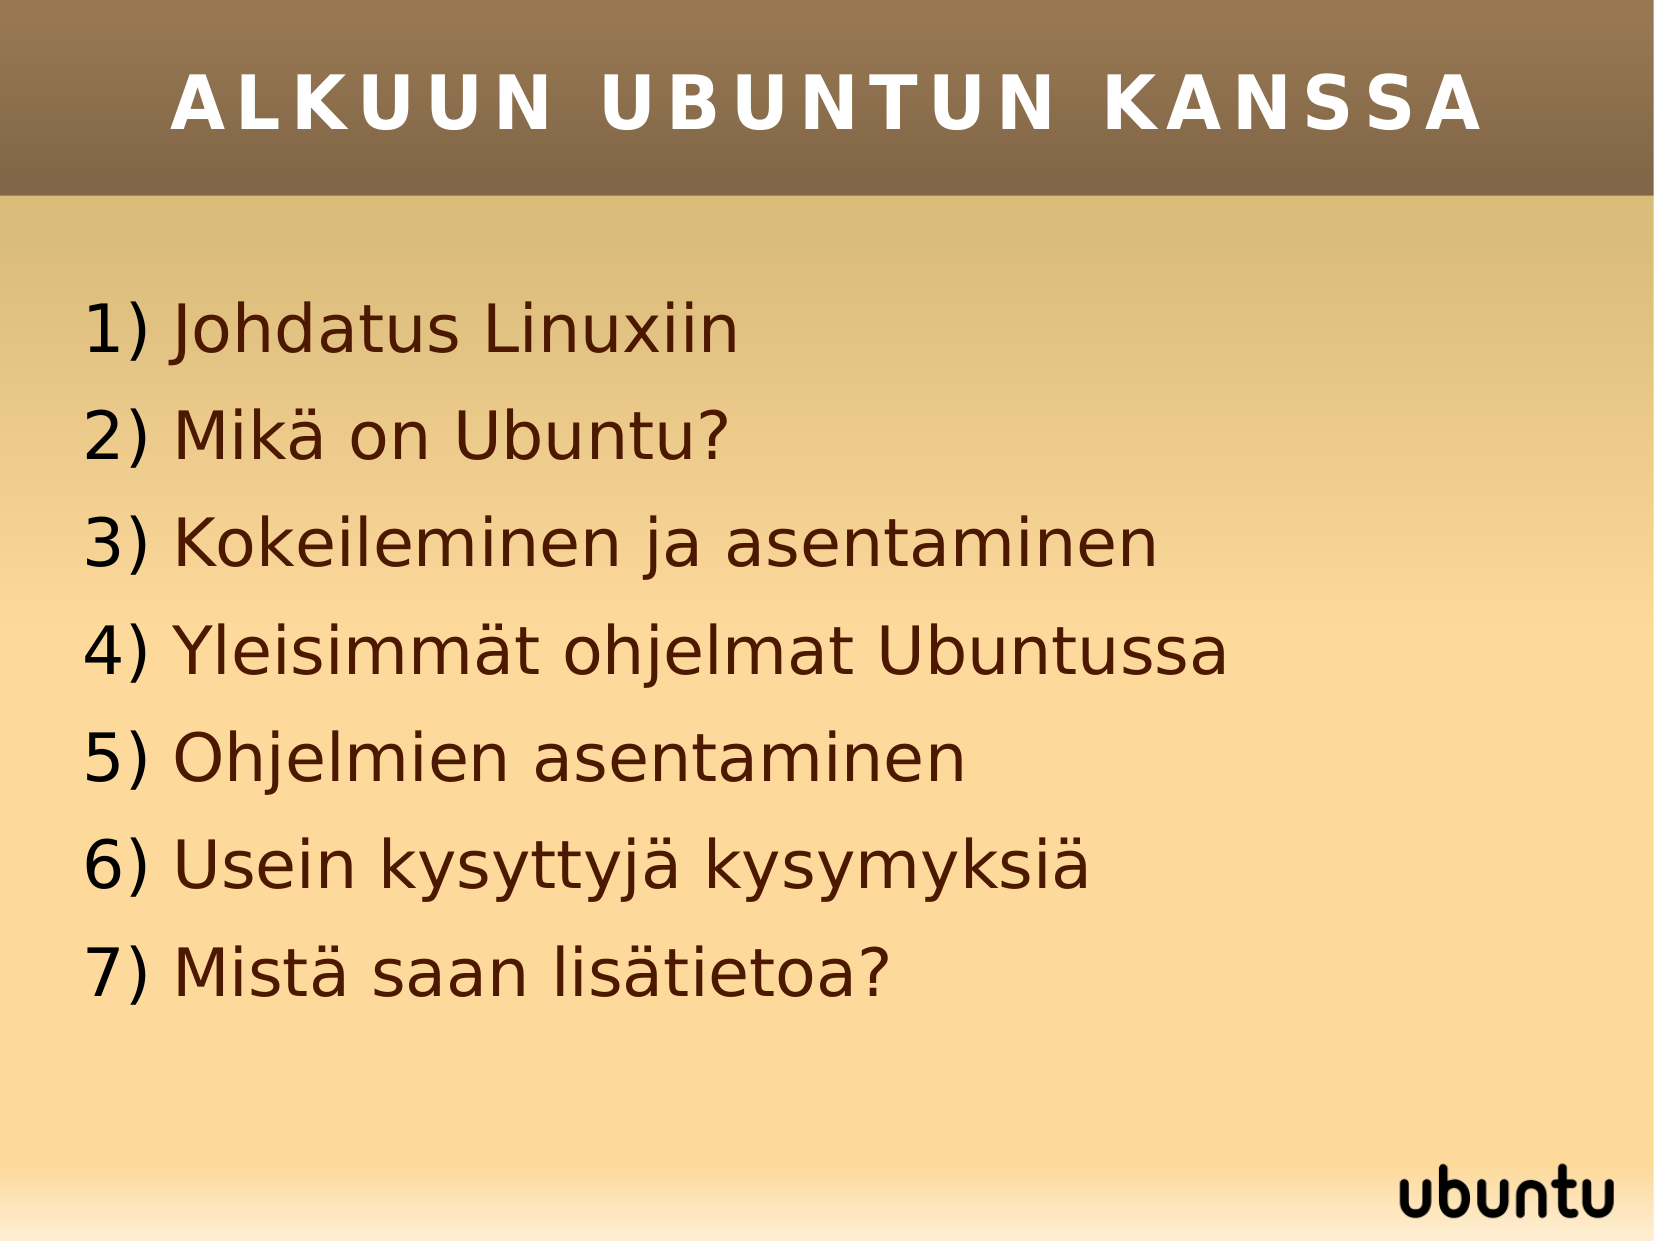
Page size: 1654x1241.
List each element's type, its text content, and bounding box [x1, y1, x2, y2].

title ALKUUN UBUNTUN KANSSA [59, 29, 1595, 178]
picture [0, 0, 1654, 1241]
list Johdatus Linuxiin Mikä on Ubuntu? Kokeileminen ja asentaminen Yleisimmät ohjelmat Ubuntussa Ohjelmien asentaminen Usein kysyttyjä kysymyksiä Mistä saan lisätietoa? [82, 290, 1571, 1109]
